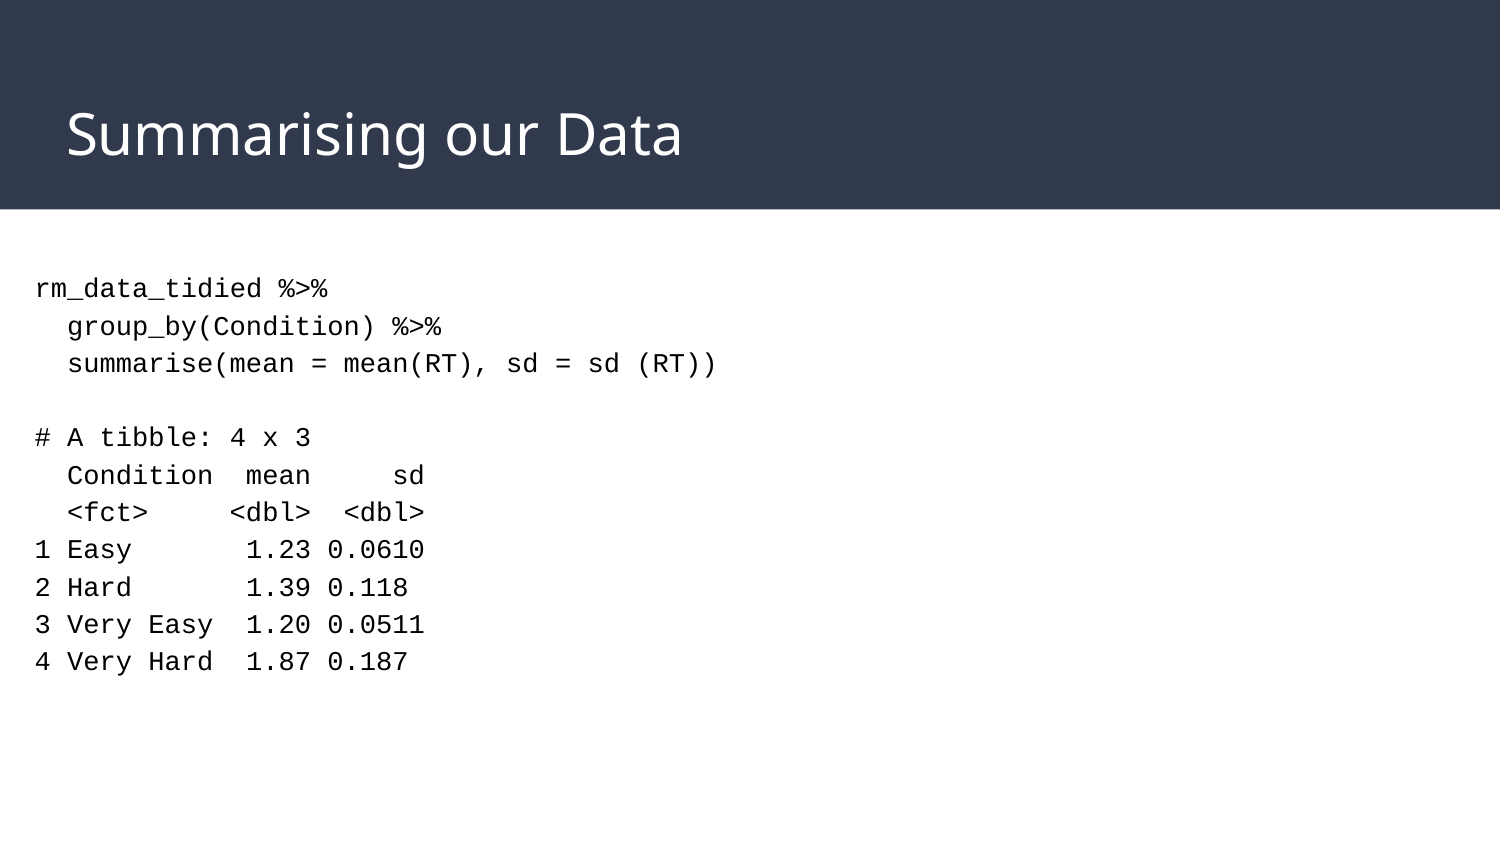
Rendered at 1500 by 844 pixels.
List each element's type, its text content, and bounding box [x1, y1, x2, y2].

title Summarising our Data [51, 82, 1449, 185]
text_box rm_data_tidied %>% group_by(Condition) %>% summarise(mean = mean(RT), sd = sd (RT)) # A tibble: 4 x 3 Condition mean sd <fct> <dbl> <dbl> 1 Easy 1.23 0.0610 2 Hard 1.39 0.118 3 Very Easy 1.20 0.0511 4 Very Hard 1.87 0.187 [19, 250, 1472, 821]
